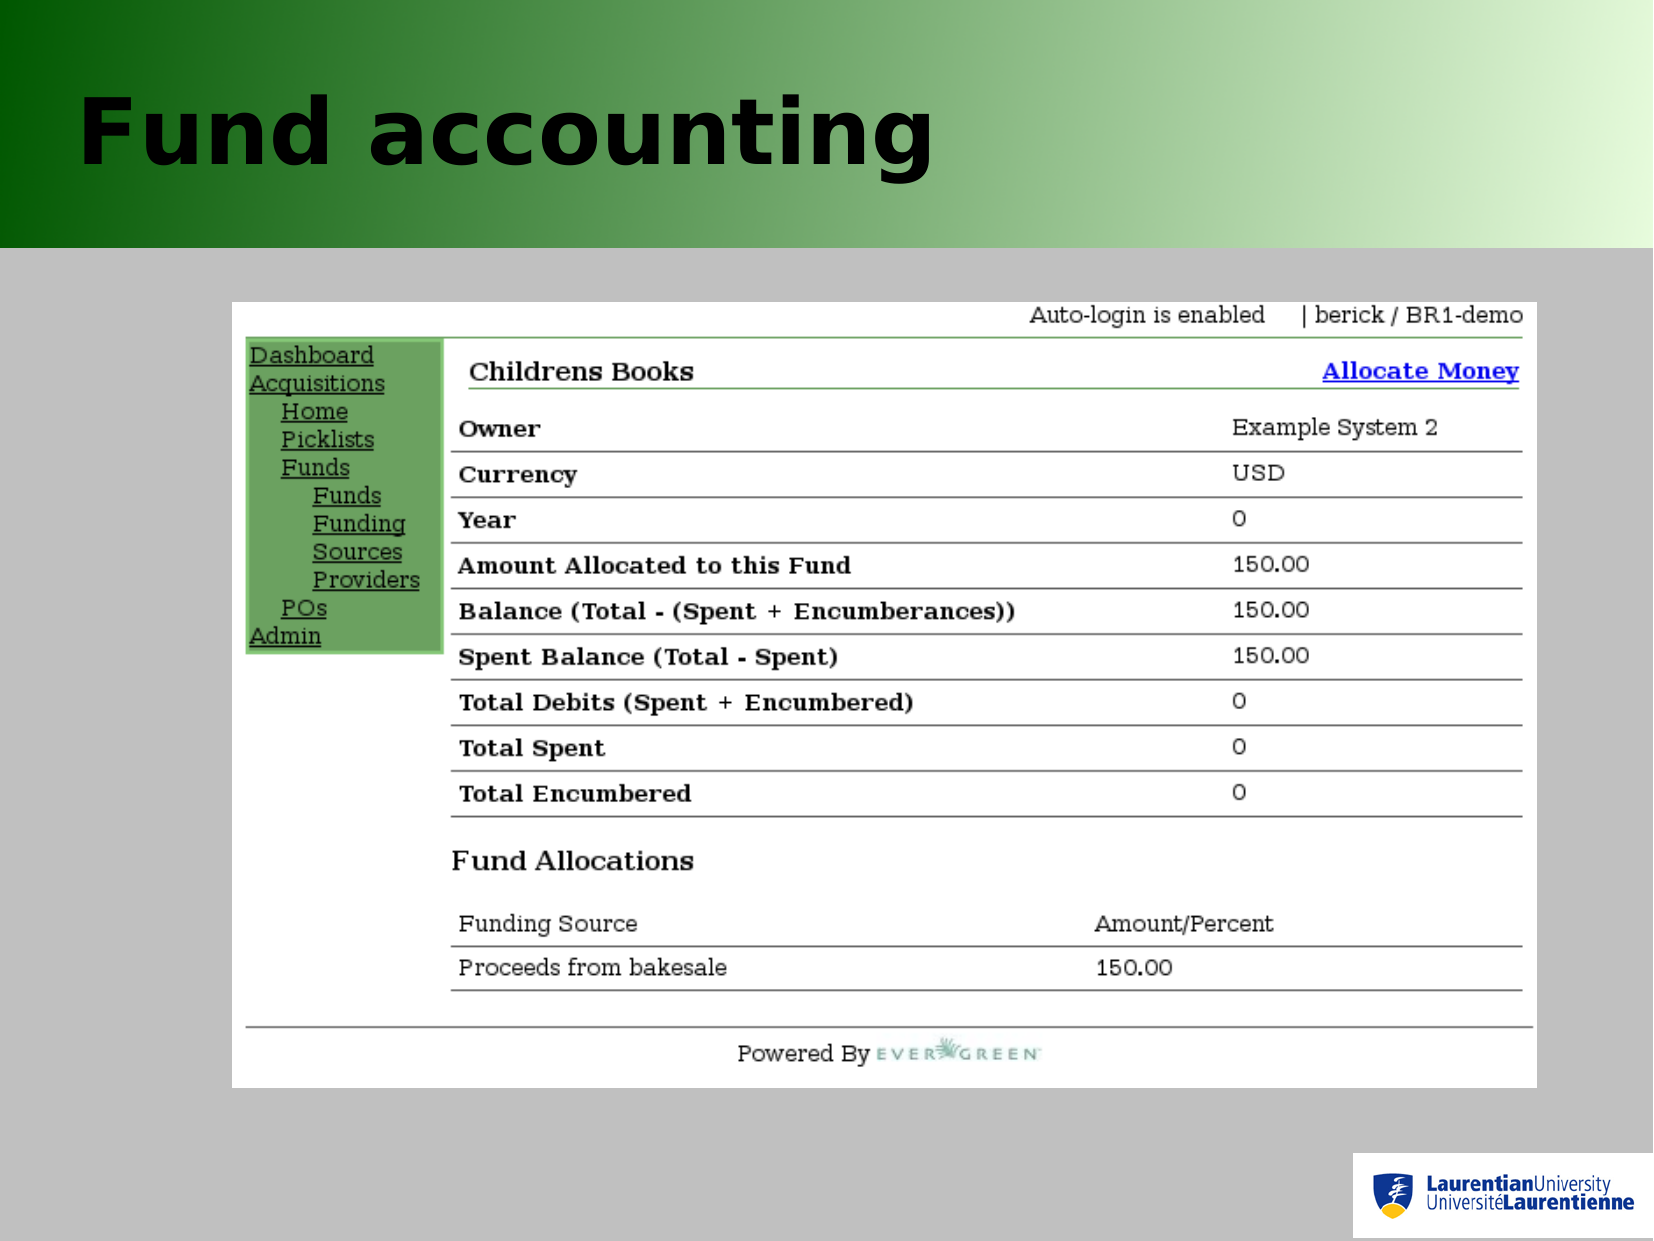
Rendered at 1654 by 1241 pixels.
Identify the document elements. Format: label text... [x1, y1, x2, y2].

picture [0, 0, 1653, 248]
picture [232, 302, 1537, 1088]
title Fund accounting [76, 29, 1565, 237]
picture [1353, 1153, 1653, 1238]
